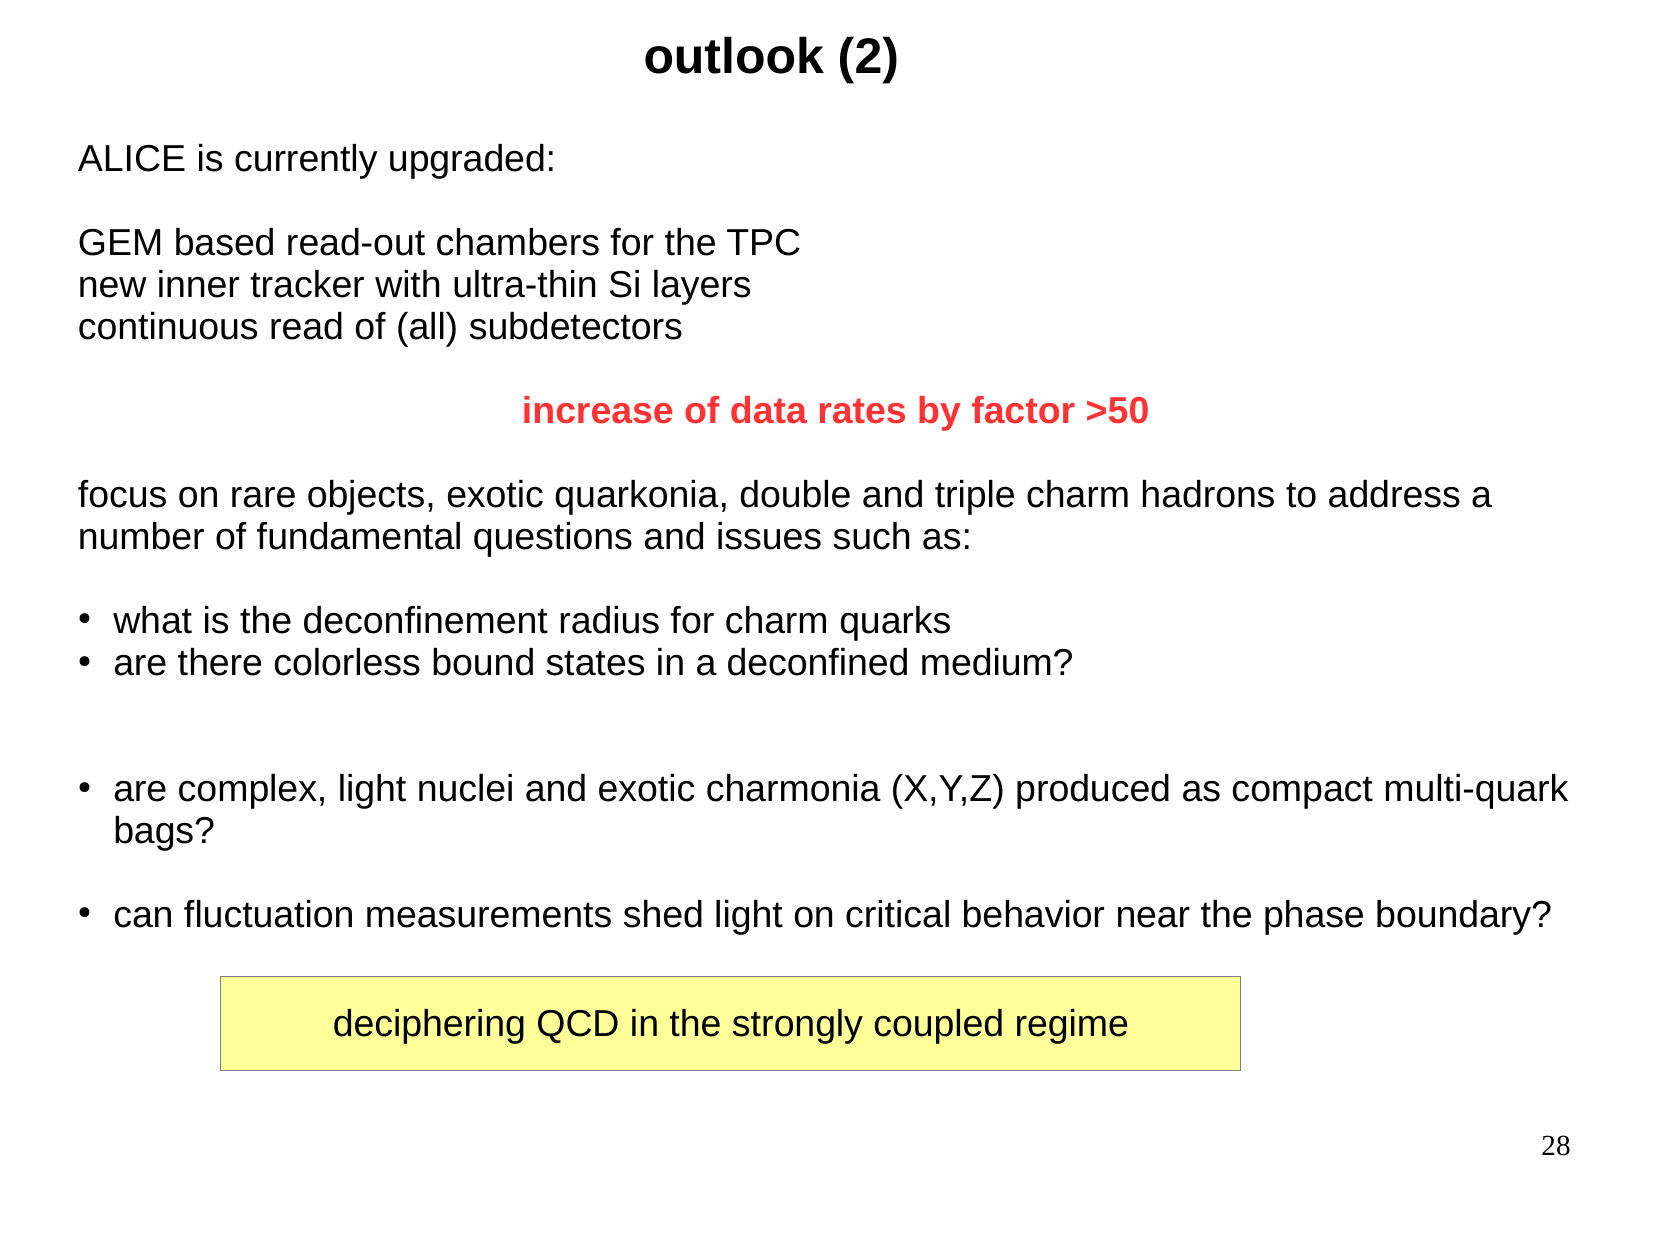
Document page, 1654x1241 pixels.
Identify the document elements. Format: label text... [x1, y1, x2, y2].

text_box outlook (2) [171, 21, 1372, 92]
text_box deciphering QCD in the strongly coupled regime [220, 976, 1241, 1071]
text_box ALICE is currently upgraded: GEM based read-out chambers for the TPC new inner tracker with ultra-thin Si layers continuous read of (all) subdetectors increase of data rates by factor >50 focus on rare objects, exotic quarkonia, double and triple charm hadrons to address a number of fundamental questions and issues such as: what is the deconfinement radius for charm quarks are there colorless bound states in a deconfined medium? are complex, light nuclei and exotic charmonia (X,Y,Z) produced as compact multi-quark bags? can fluctuation measurements shed light on critical behavior near the phase boundary? [63, 130, 1609, 1069]
